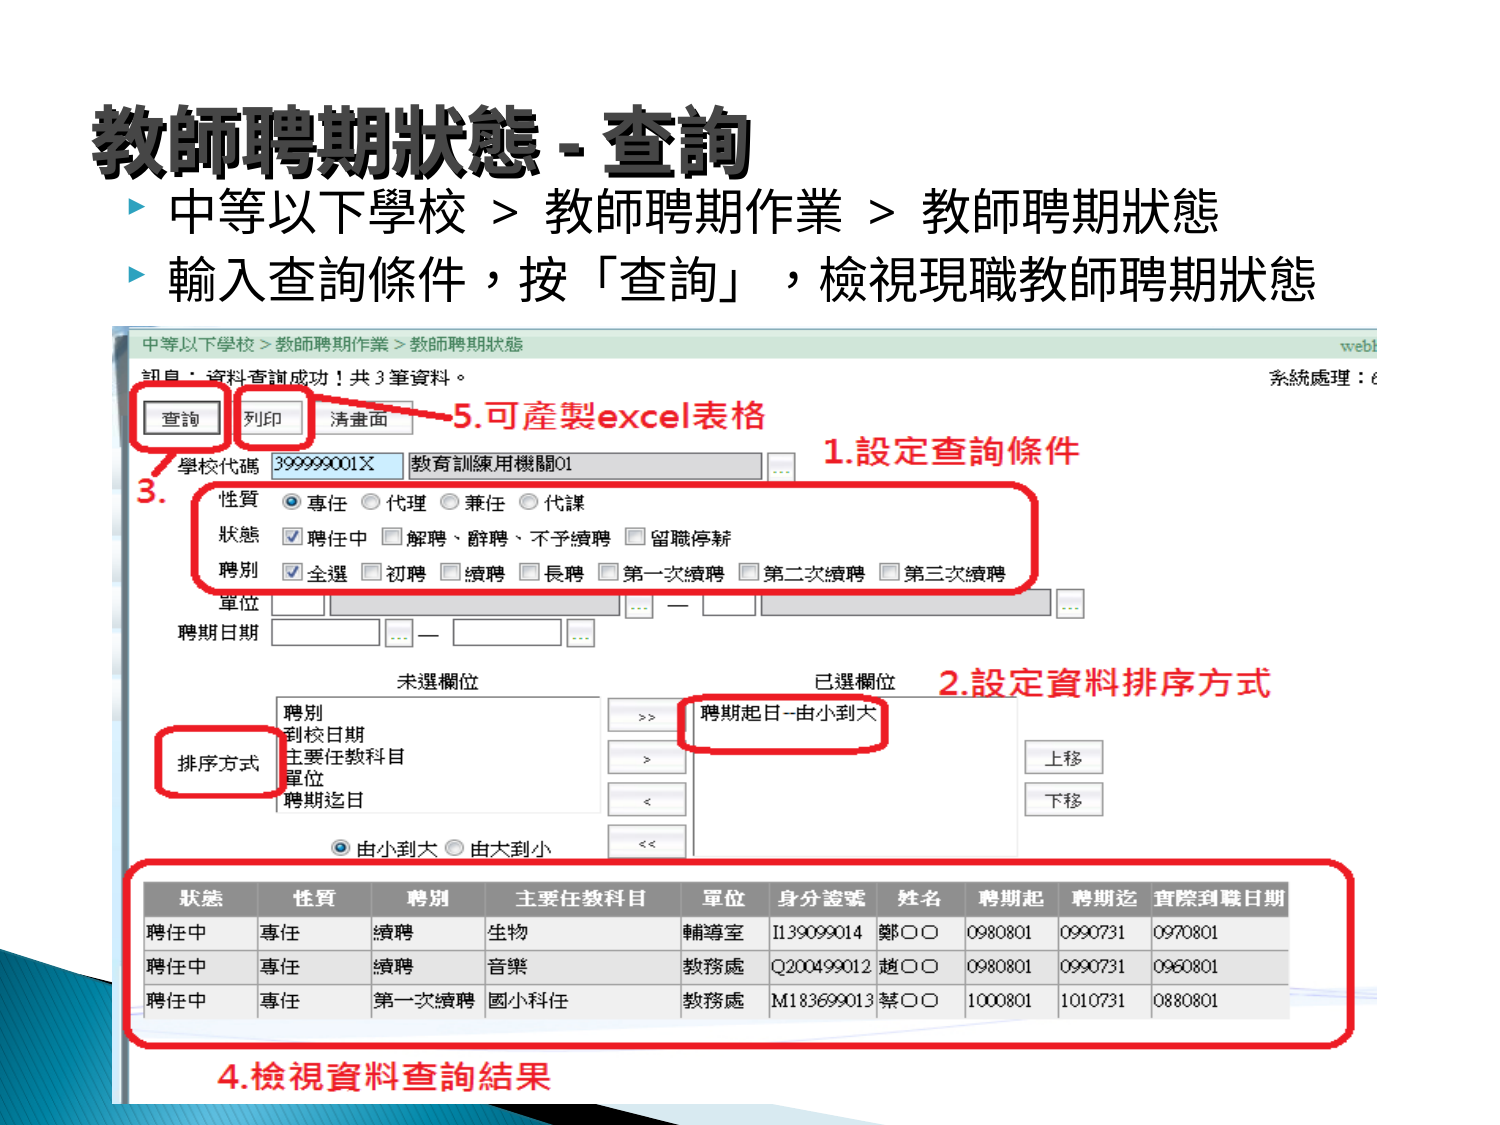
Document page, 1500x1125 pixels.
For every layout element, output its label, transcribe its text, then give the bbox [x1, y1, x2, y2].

title 教師聘期狀態-查詢 [75, 45, 1426, 172]
list 中等以下學校 > 教師聘期作業 > 教師聘期狀態 輸入查詢條件，按「查詢」，檢視現職教師聘期狀態 [75, 172, 1426, 986]
picture [112, 326, 1377, 1104]
